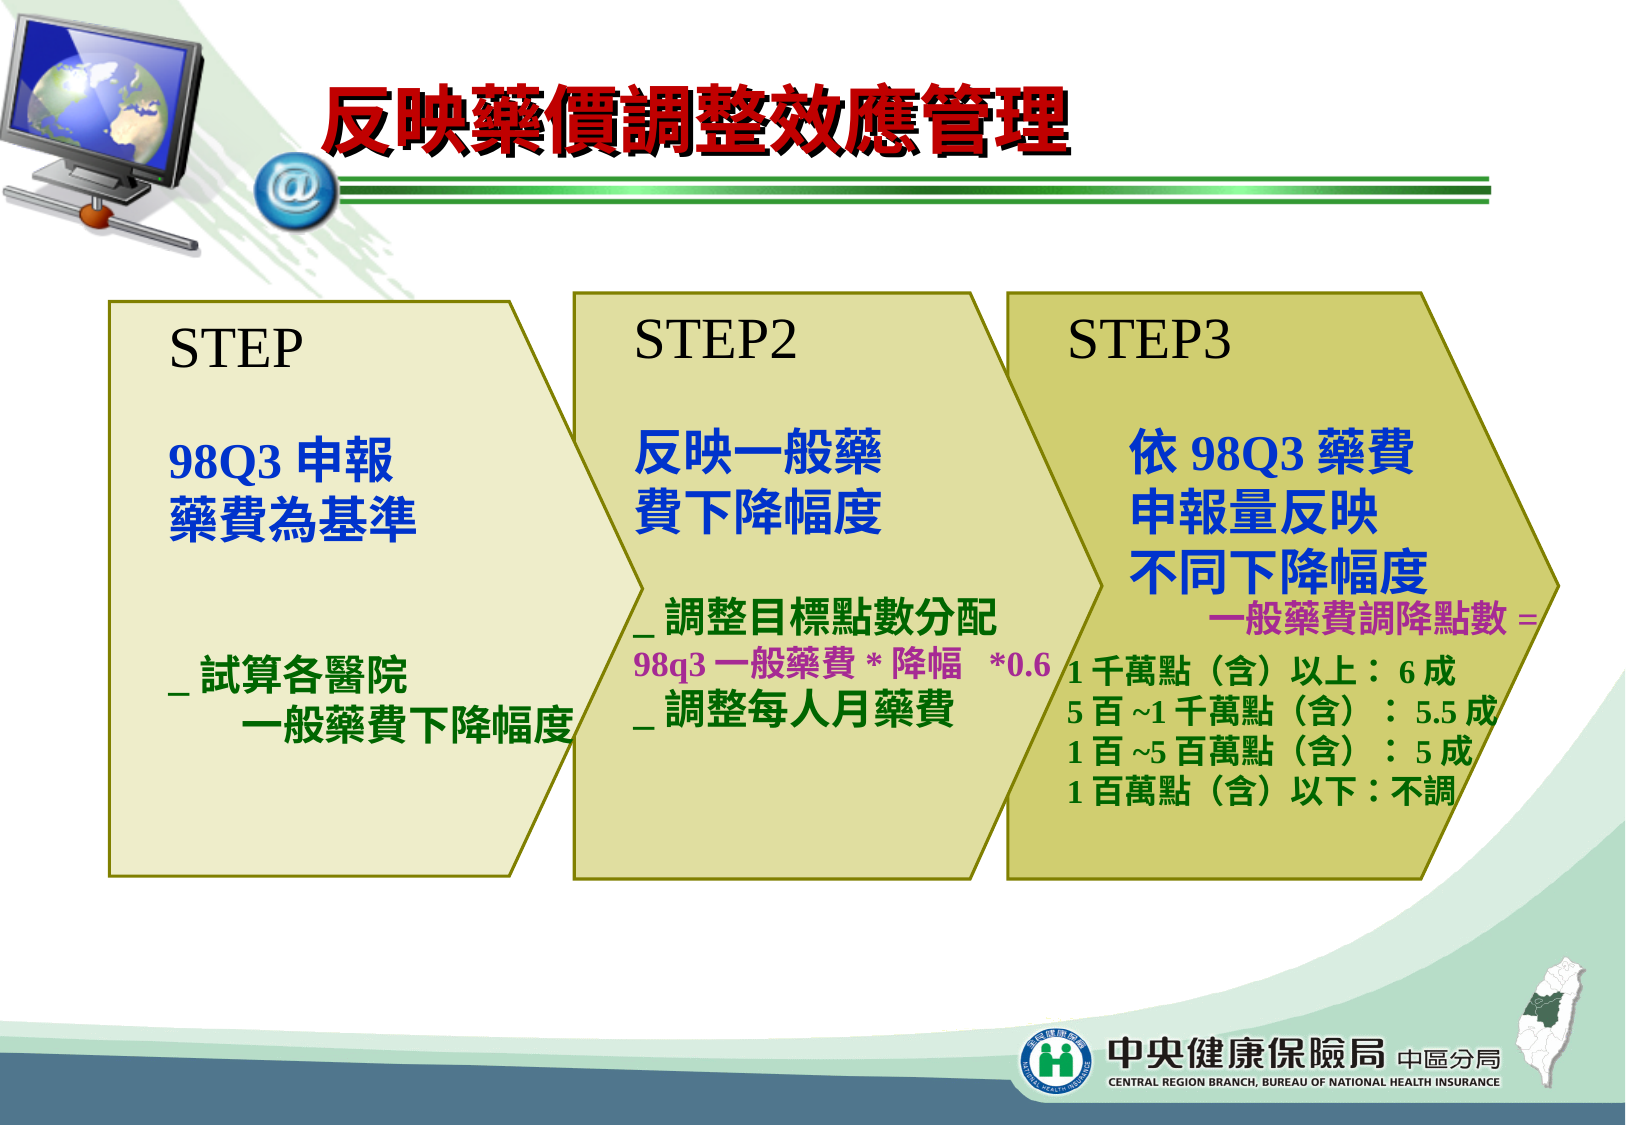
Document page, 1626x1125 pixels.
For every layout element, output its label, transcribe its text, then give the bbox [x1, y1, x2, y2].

text_box STEP2 反映一般藥 費下降幅度 _調整目標點數分配 一般藥費調降點數= 98q3一般藥費*降幅 *0.6 _調整每人月藥費 [574, 292, 1103, 879]
text_box STEP 98Q3申報 藥費為基準 _試算各醫院 一般藥費下降幅度 [109, 301, 643, 877]
title 反映藥價調整效應管理 [303, 23, 1625, 211]
text_box STEP3 依98Q3藥費 申報量反映 不同下降幅度 1千萬點（含）以上：6成 5百~1千萬點（含）：5.5成 1百~5百萬點（含）：5成 1百萬點（含）以下：不調 [1007, 292, 1559, 879]
